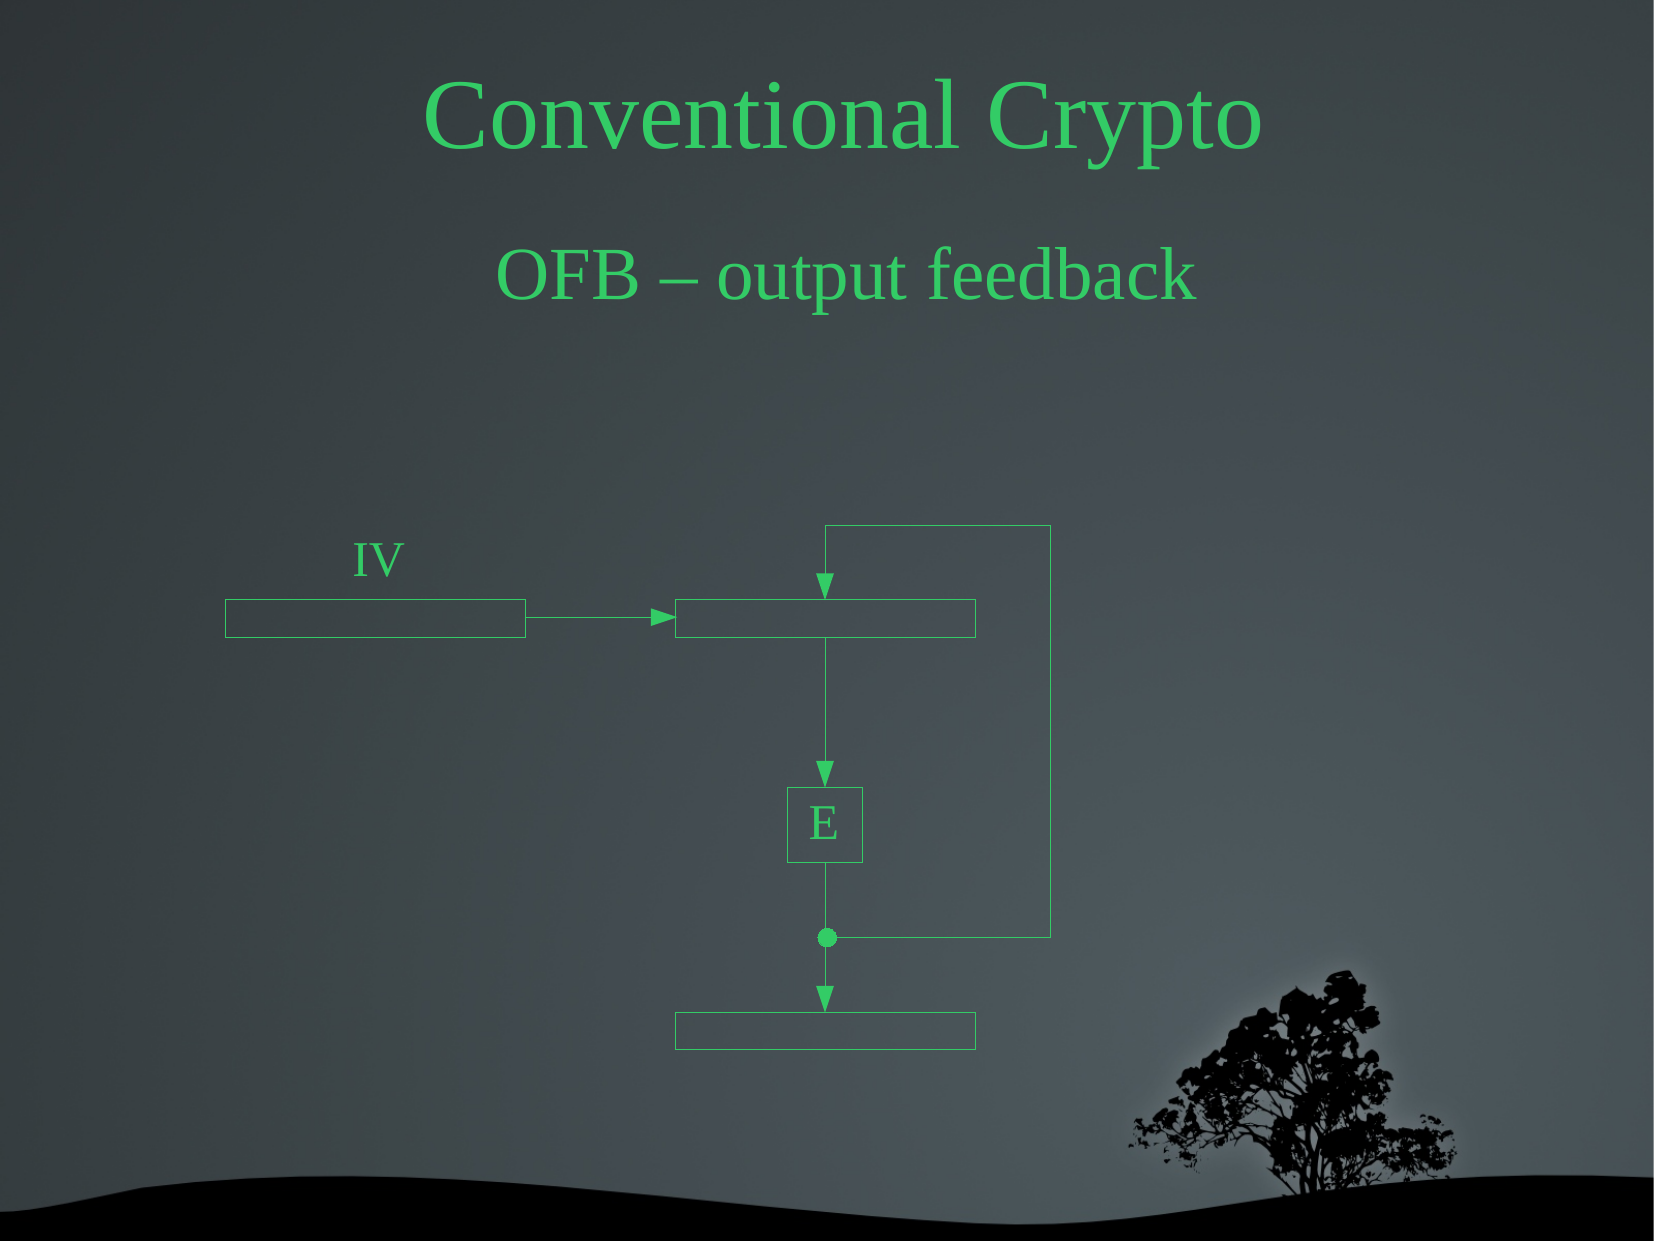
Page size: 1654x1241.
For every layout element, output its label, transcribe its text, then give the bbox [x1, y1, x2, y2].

text_box [817, 928, 837, 947]
text_box E [793, 787, 854, 863]
picture [0, 0, 1654, 1241]
text_box OFB – output feedback [480, 225, 1209, 331]
text_box Conventional Crypto [408, 51, 1276, 188]
text_box IV [337, 525, 420, 601]
